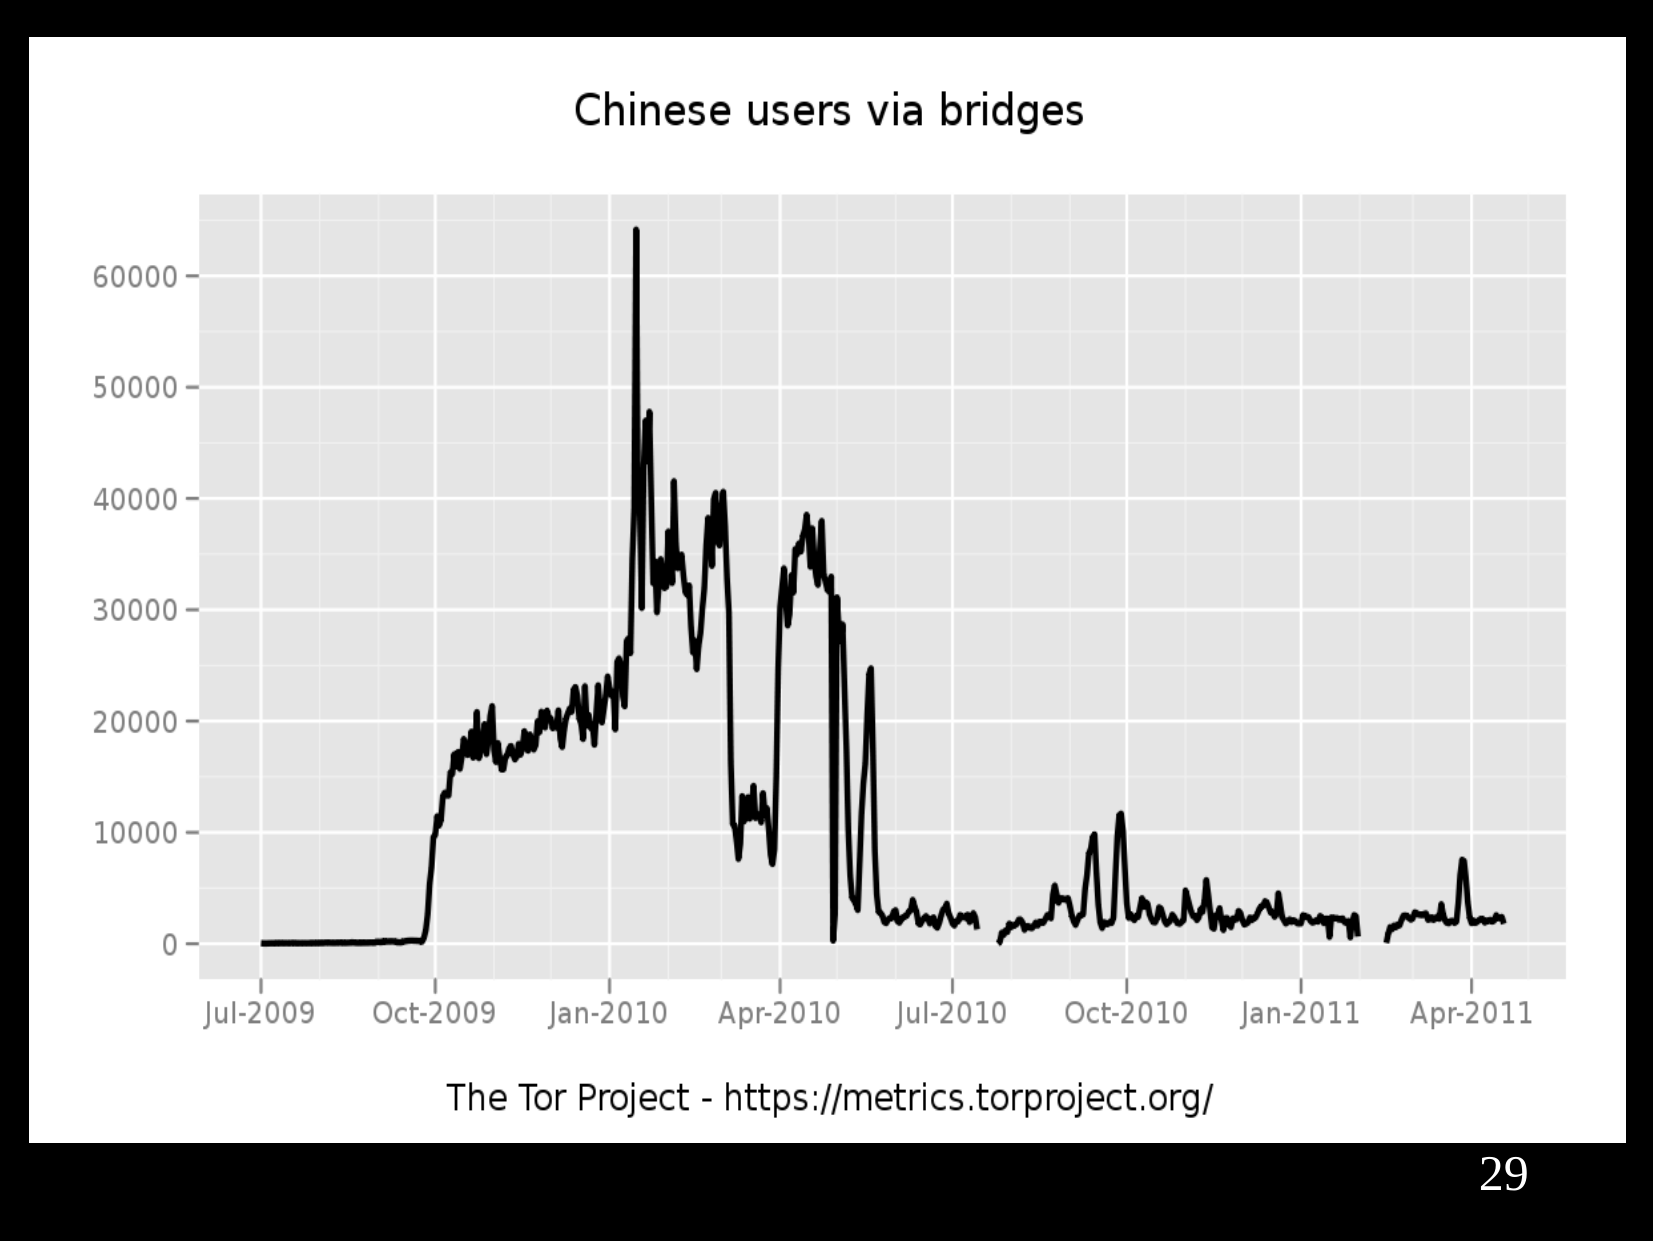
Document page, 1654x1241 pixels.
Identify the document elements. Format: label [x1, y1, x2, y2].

picture [29, 37, 1626, 1143]
